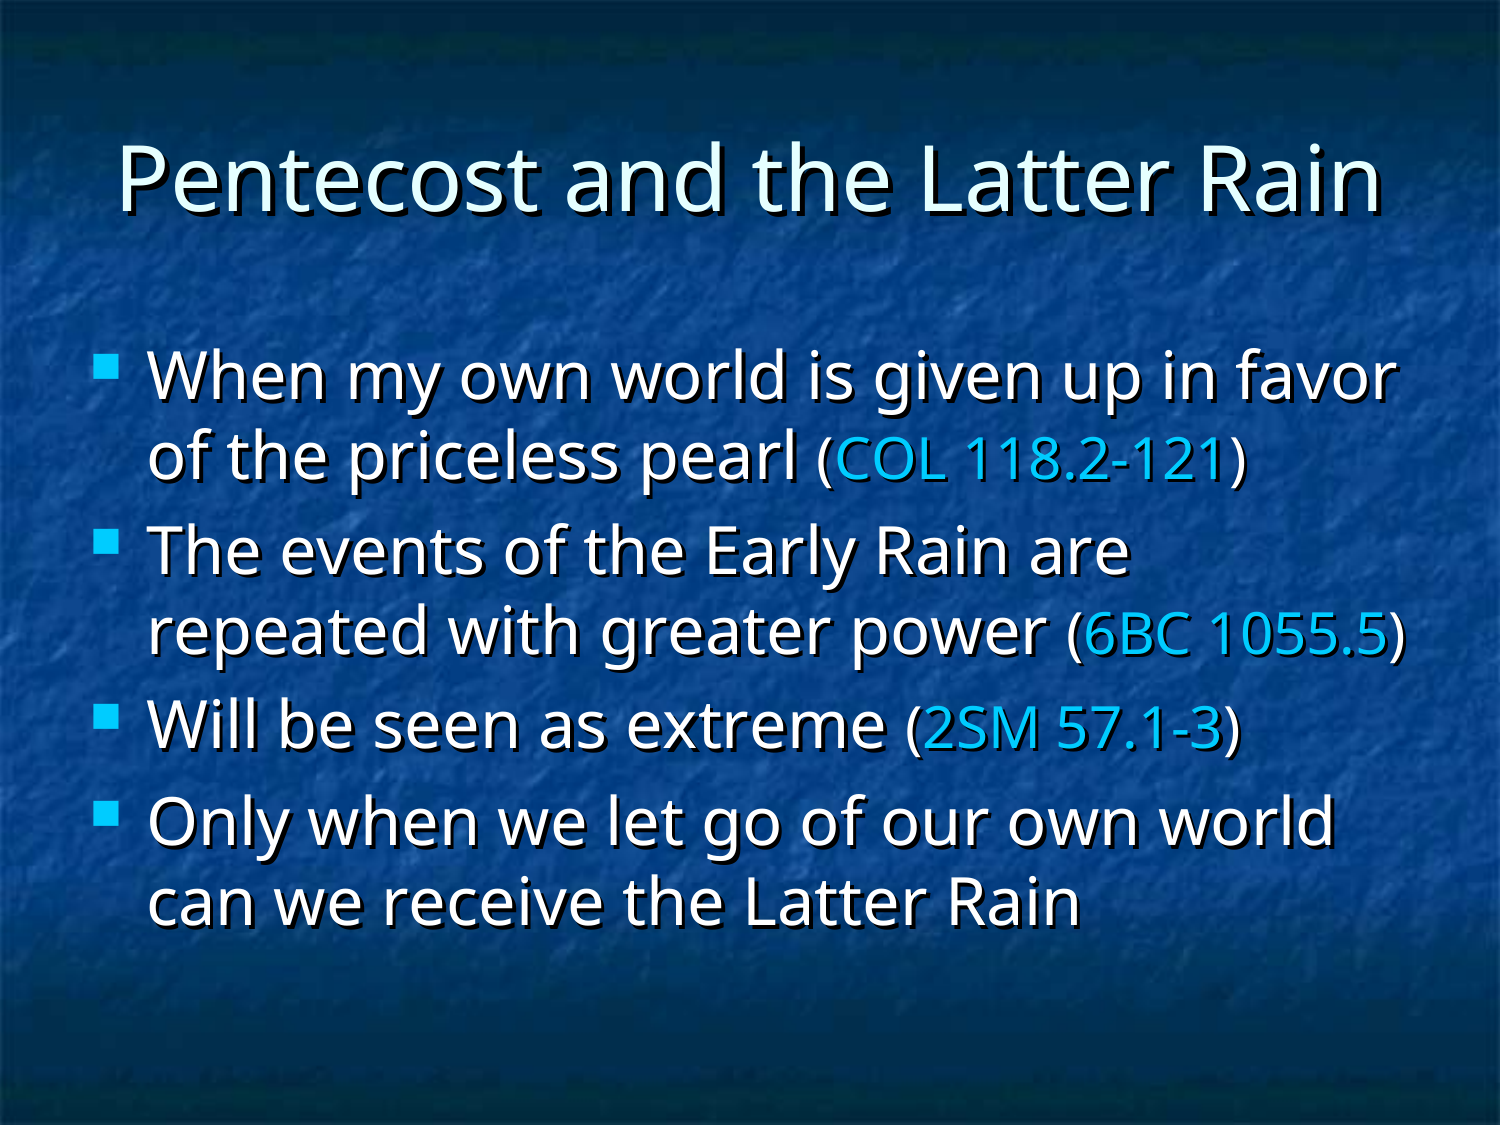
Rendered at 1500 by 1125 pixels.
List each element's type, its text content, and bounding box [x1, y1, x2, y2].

picture [0, 0, 1500, 1125]
title Pentecost and the Latter Rain [75, 62, 1426, 288]
list When my own world is given up in favor of the priceless pearl (COL 118.2-121) The events of the Early Rain are repeated with greater power (6BC 1055.5) Will be seen as extreme (2SM 57.1-3) Only when we let go of our own world can we receive the Latter Rain [75, 324, 1426, 1001]
